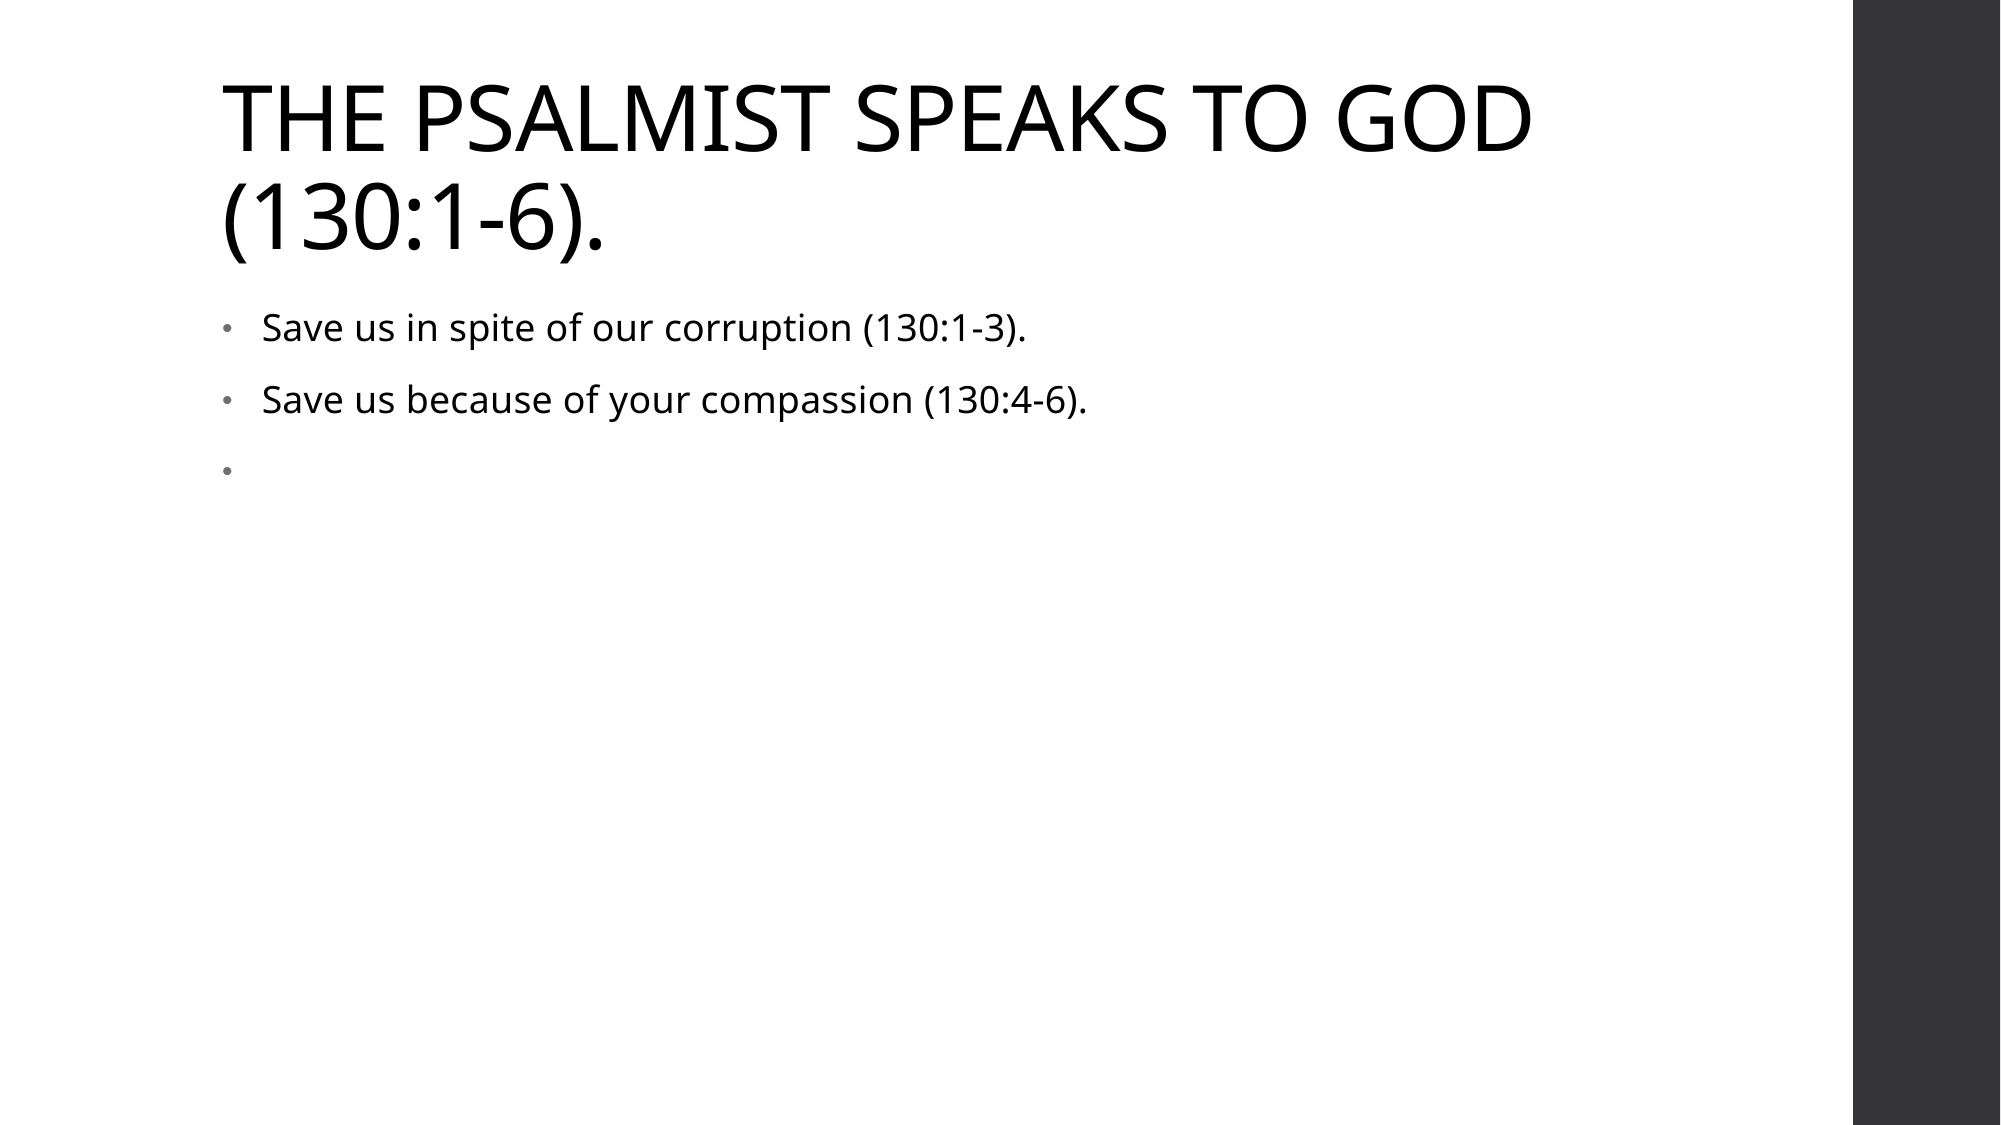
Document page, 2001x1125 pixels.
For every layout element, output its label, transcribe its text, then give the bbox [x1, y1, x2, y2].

title THE PSALMIST SPEAKS TO GOD (130:1-6). [206, 60, 1797, 278]
list Save us in spite of our corruption (130:1-3). Save us because of your compassion (130:4-6). [206, 299, 1617, 1014]
